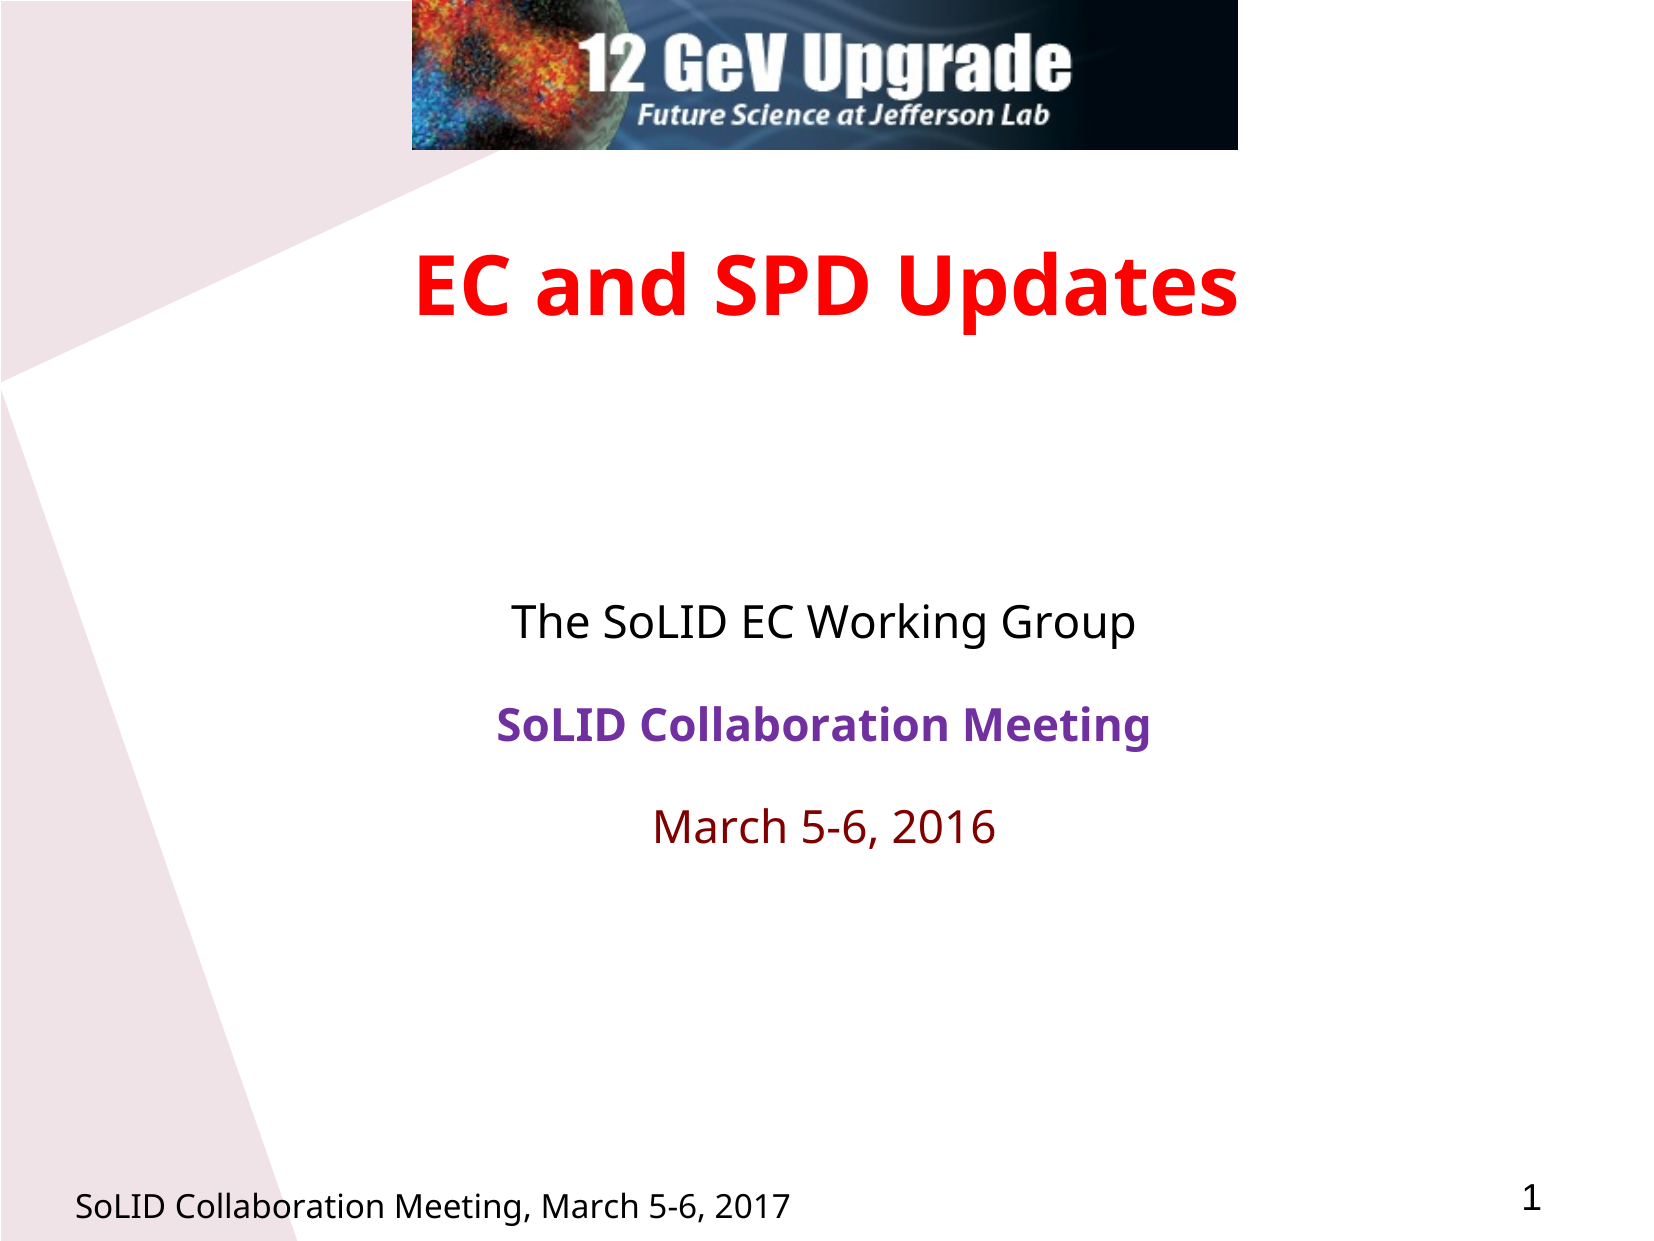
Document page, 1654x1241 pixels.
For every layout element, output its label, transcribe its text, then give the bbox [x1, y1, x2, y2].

title EC and SPD Updates [55, 234, 1599, 597]
picture [412, 0, 1238, 151]
subtitle The SoLID EC Working Group SoLID Collaboration Meeting March 5-6, 2016 [82, 375, 1567, 1128]
